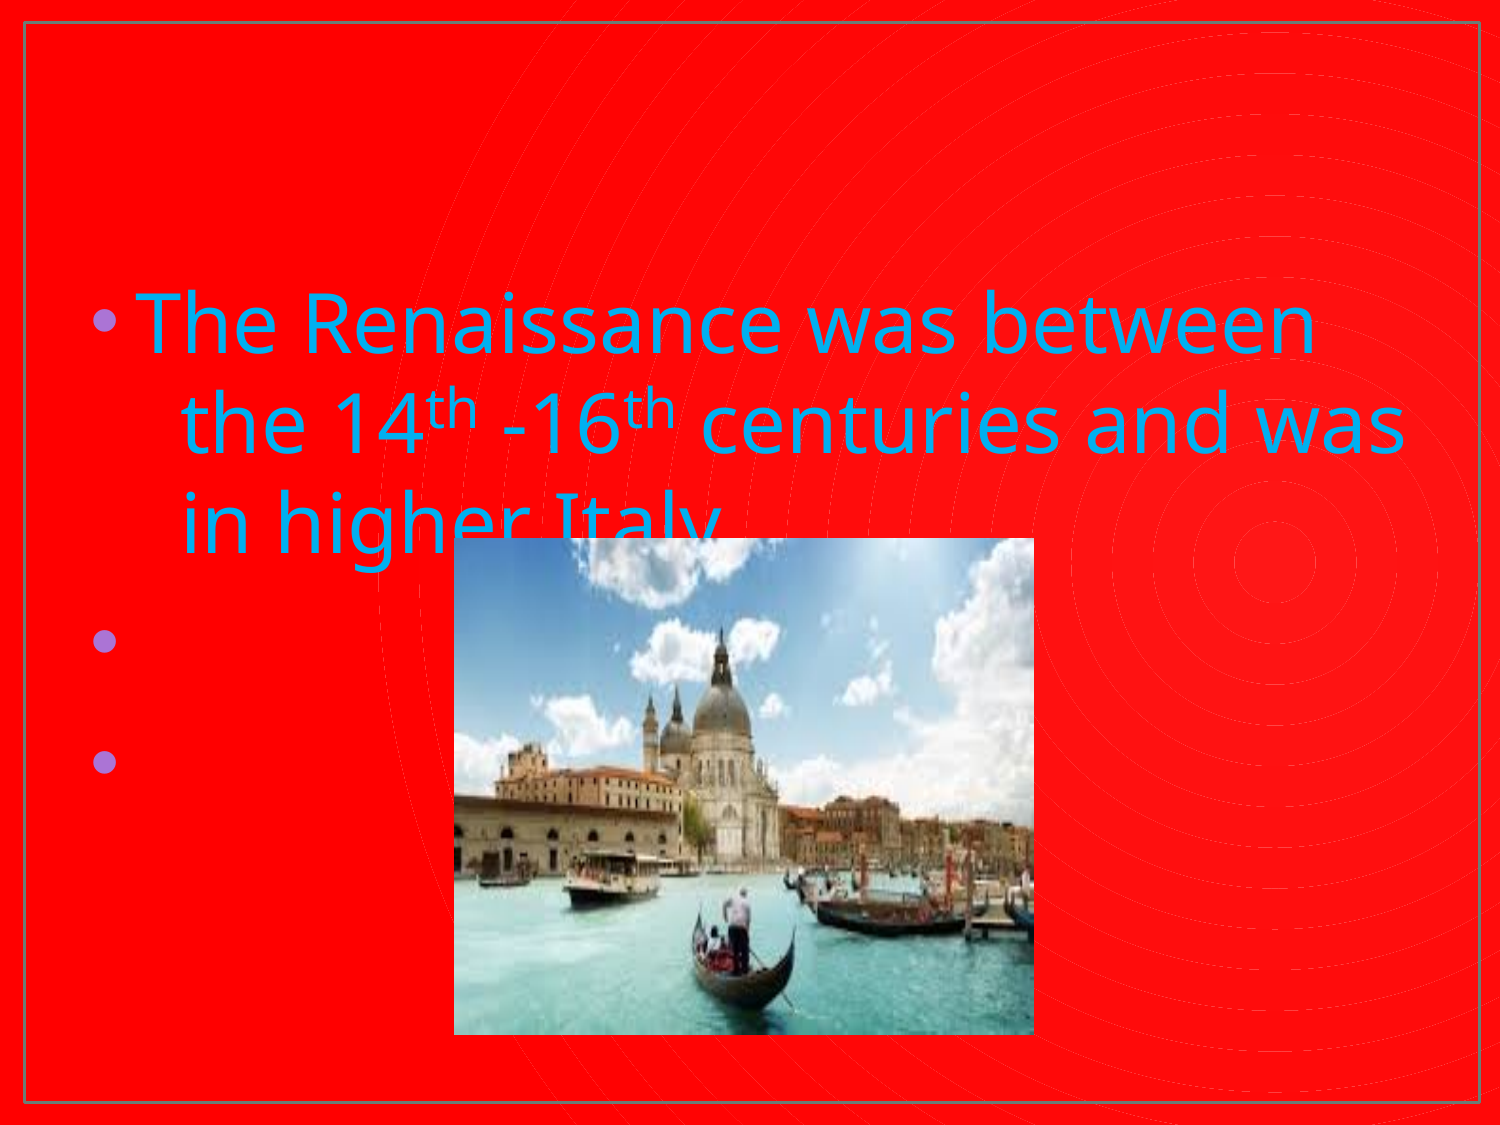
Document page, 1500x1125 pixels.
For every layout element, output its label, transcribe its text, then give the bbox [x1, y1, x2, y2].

list The Renaissance was between the 14th -16th centuries and was in higher Italy. [75, 262, 1426, 1005]
picture [454, 538, 1034, 1036]
